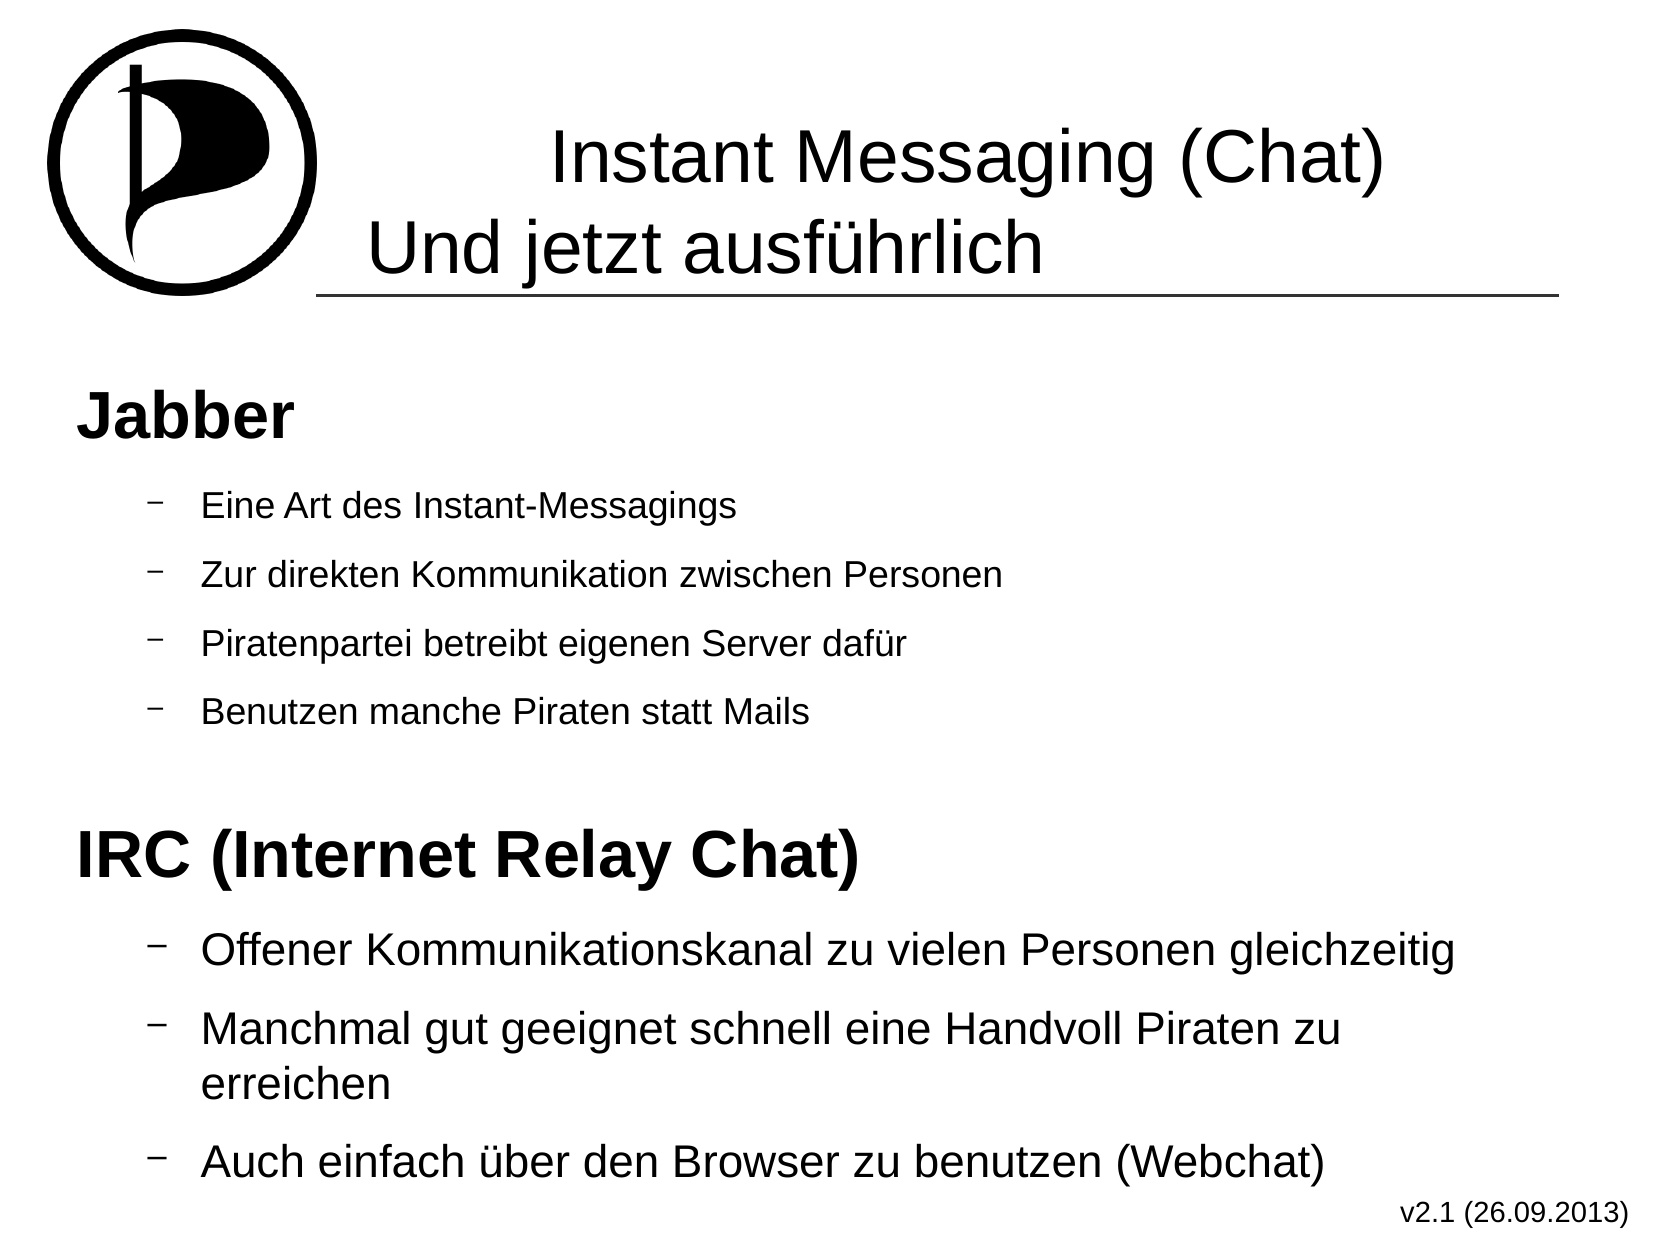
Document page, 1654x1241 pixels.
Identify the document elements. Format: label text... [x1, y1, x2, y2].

text_box Und jetzt ausführlich [528, 257, 1571, 289]
list v2.1 (26.09.2013) [1358, 1192, 1654, 1241]
title Instant Messaging (Chat) [366, 49, 1571, 257]
text_box Und jetzt ausführlich [366, 257, 529, 289]
picture [47, 29, 317, 296]
list Jabber Eine Art des Instant-Messagings Zur direkten Kommunikation zwischen Personen Piratenpartei betreibt eigenen Server dafür Benutzen manche Piraten statt Mails IRC (Internet Relay Chat) Offener Kommunikationskanal zu vielen Personen gleichzeitig Manchmal gut geeignet schnell eine Handvoll Piraten zu erreichen Auch einfach über den Browser zu benutzen (Webchat) [58, 371, 1538, 1182]
